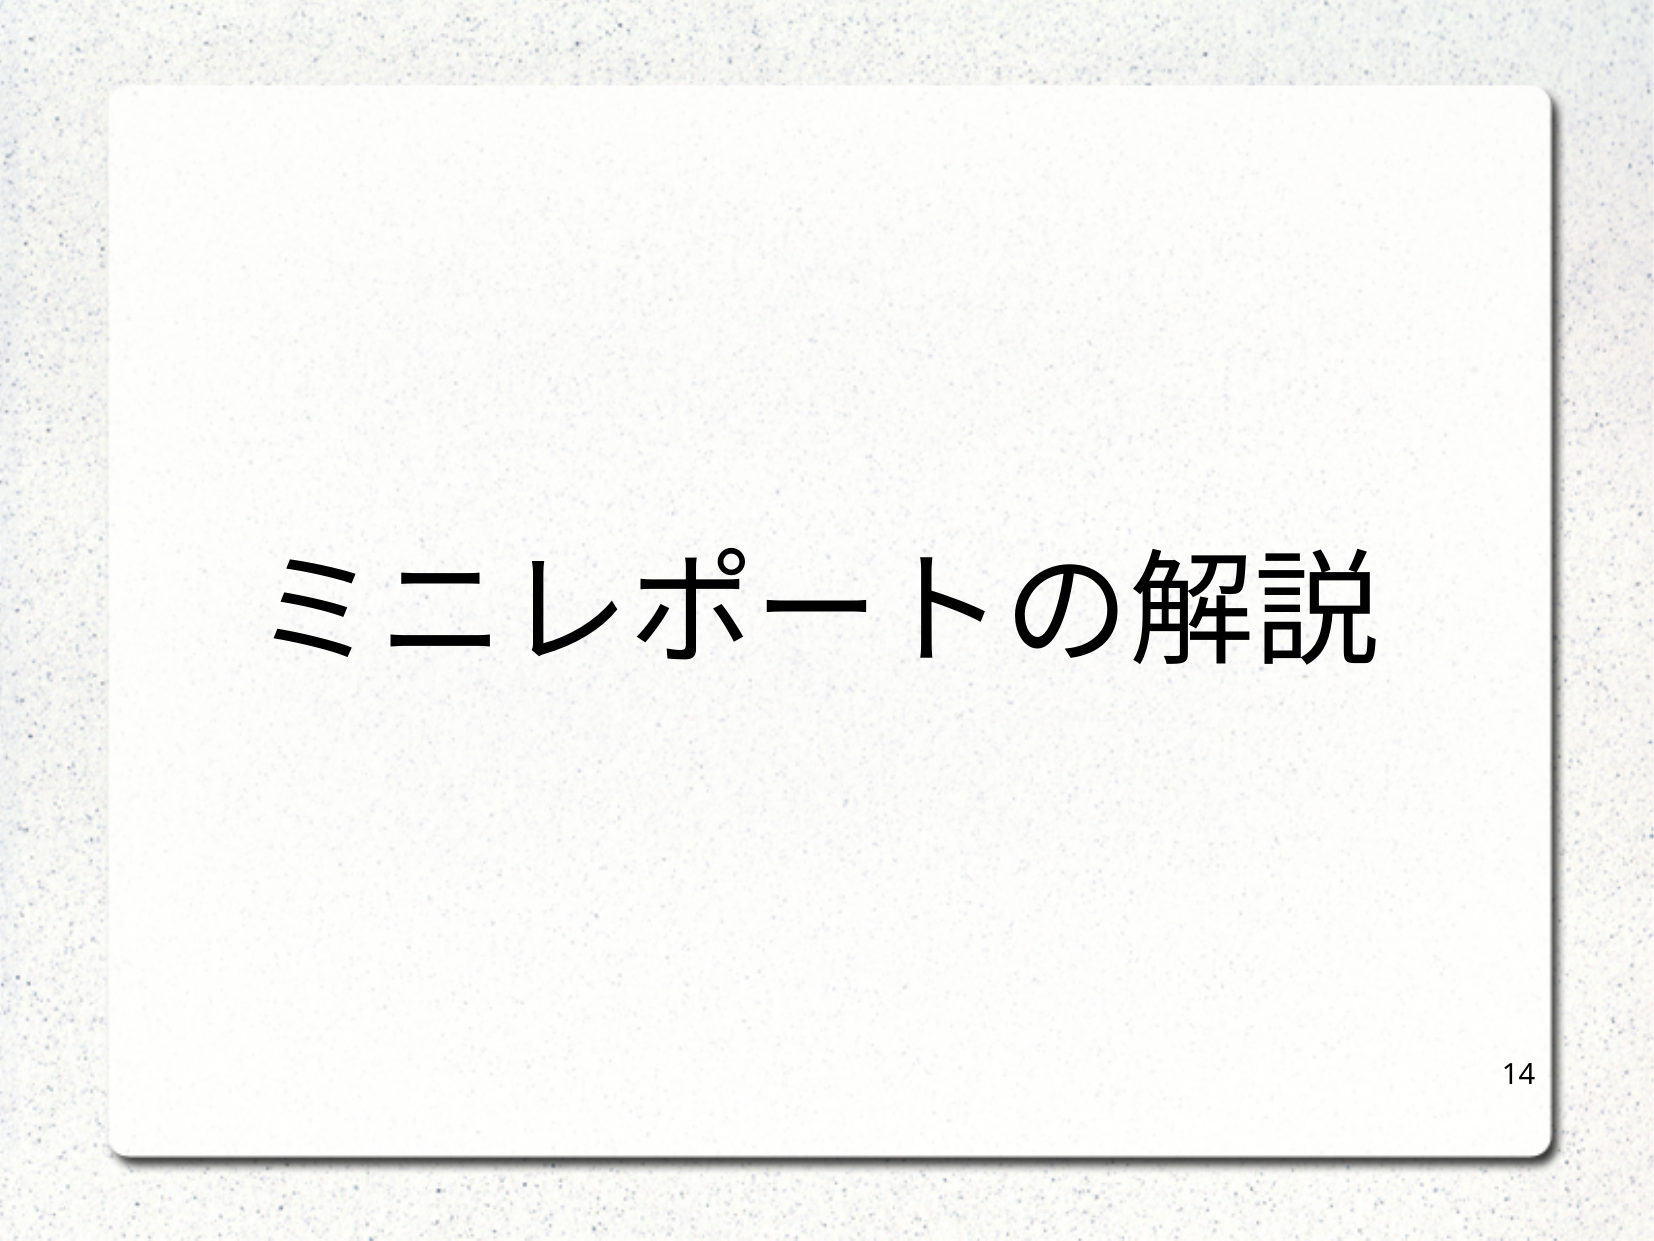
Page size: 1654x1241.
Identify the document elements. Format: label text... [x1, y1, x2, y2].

title ミニレポートの解説 [212, 484, 1421, 716]
picture [0, 0, 1654, 1241]
